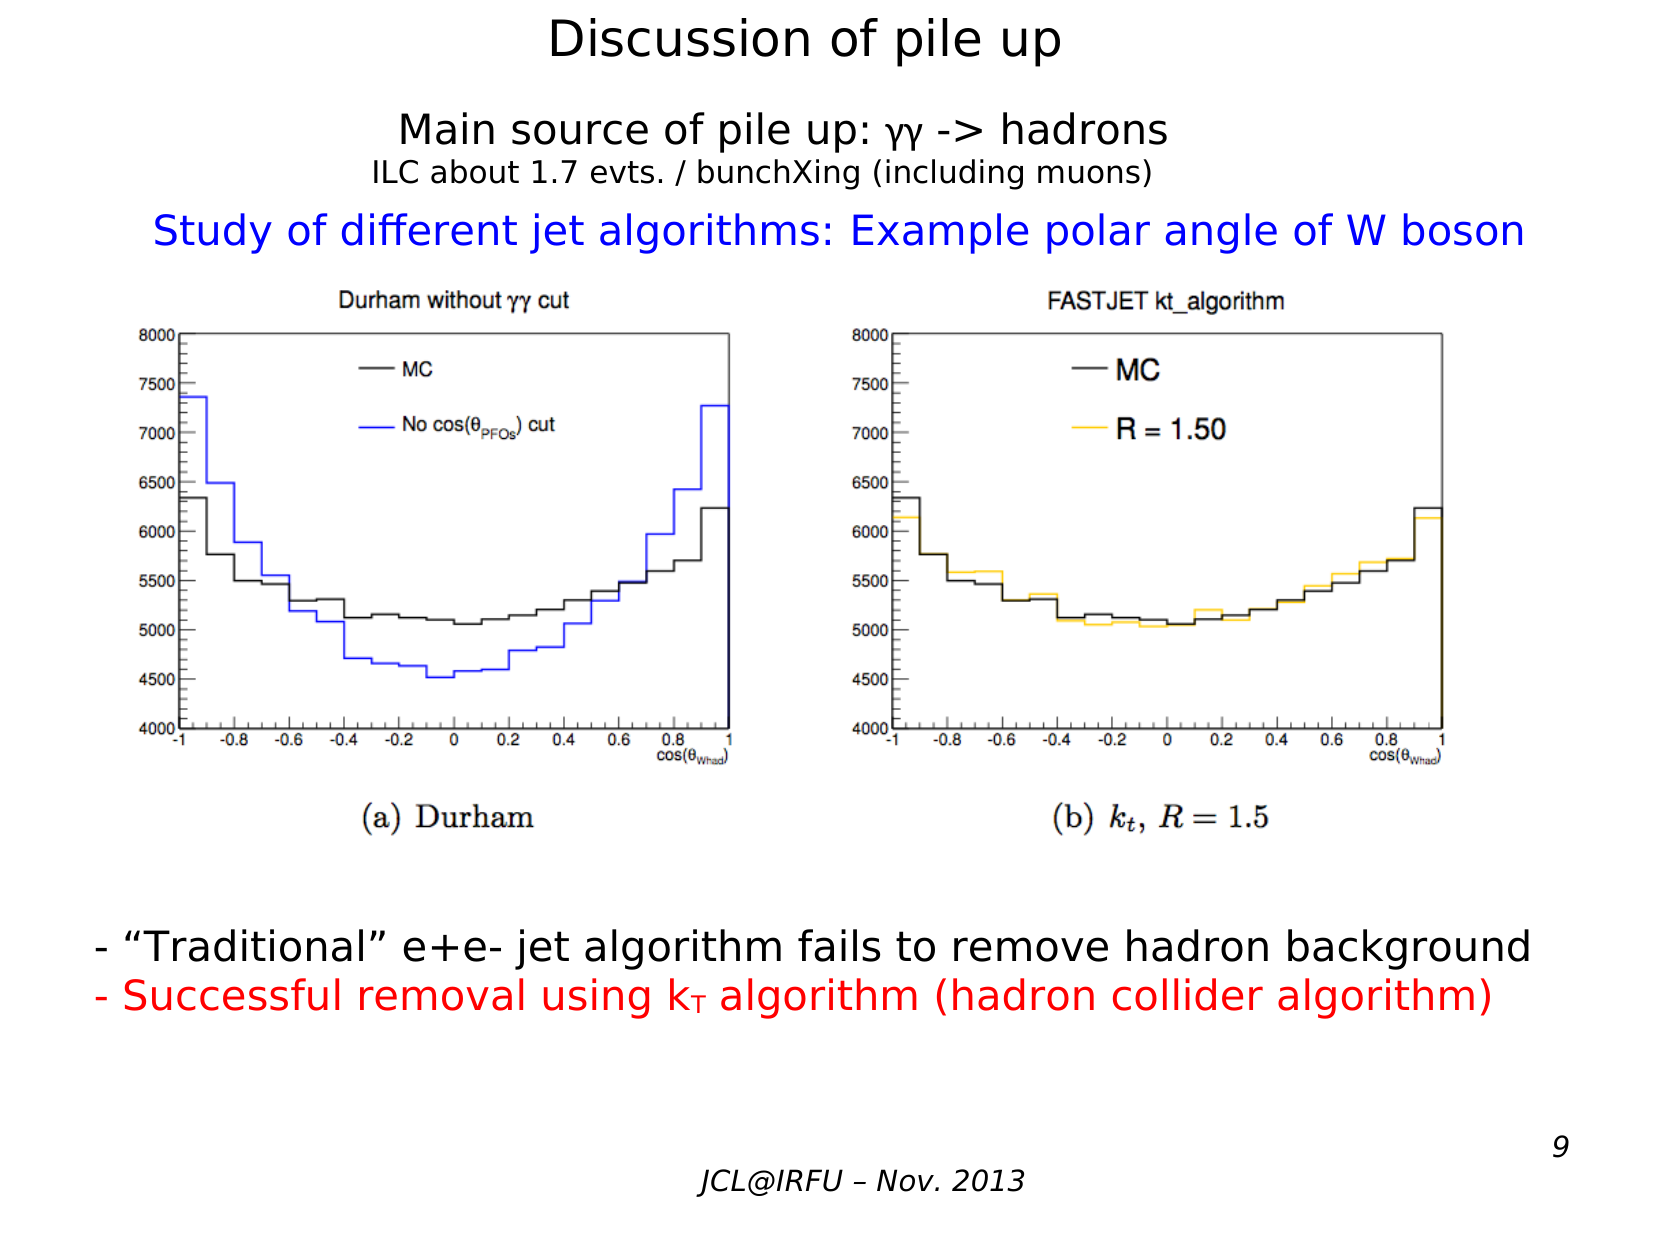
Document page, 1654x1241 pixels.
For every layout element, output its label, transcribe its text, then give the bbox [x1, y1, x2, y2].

text_box - “Traditional” e+e- jet algorithm fails to remove hadron background - Successful removal using kT algorithm (hadron collider algorithm) [79, 915, 1539, 1100]
text_box Main source of pile up: γγ -> hadrons ILC about 1.7 evts. / bunchXing (including muons) [356, 98, 1181, 199]
picture [62, 259, 1479, 867]
text_box Study of different jet algorithms: Example polar angle of W boson [137, 199, 1540, 263]
text_box Discussion of pile up [532, 2, 1094, 98]
